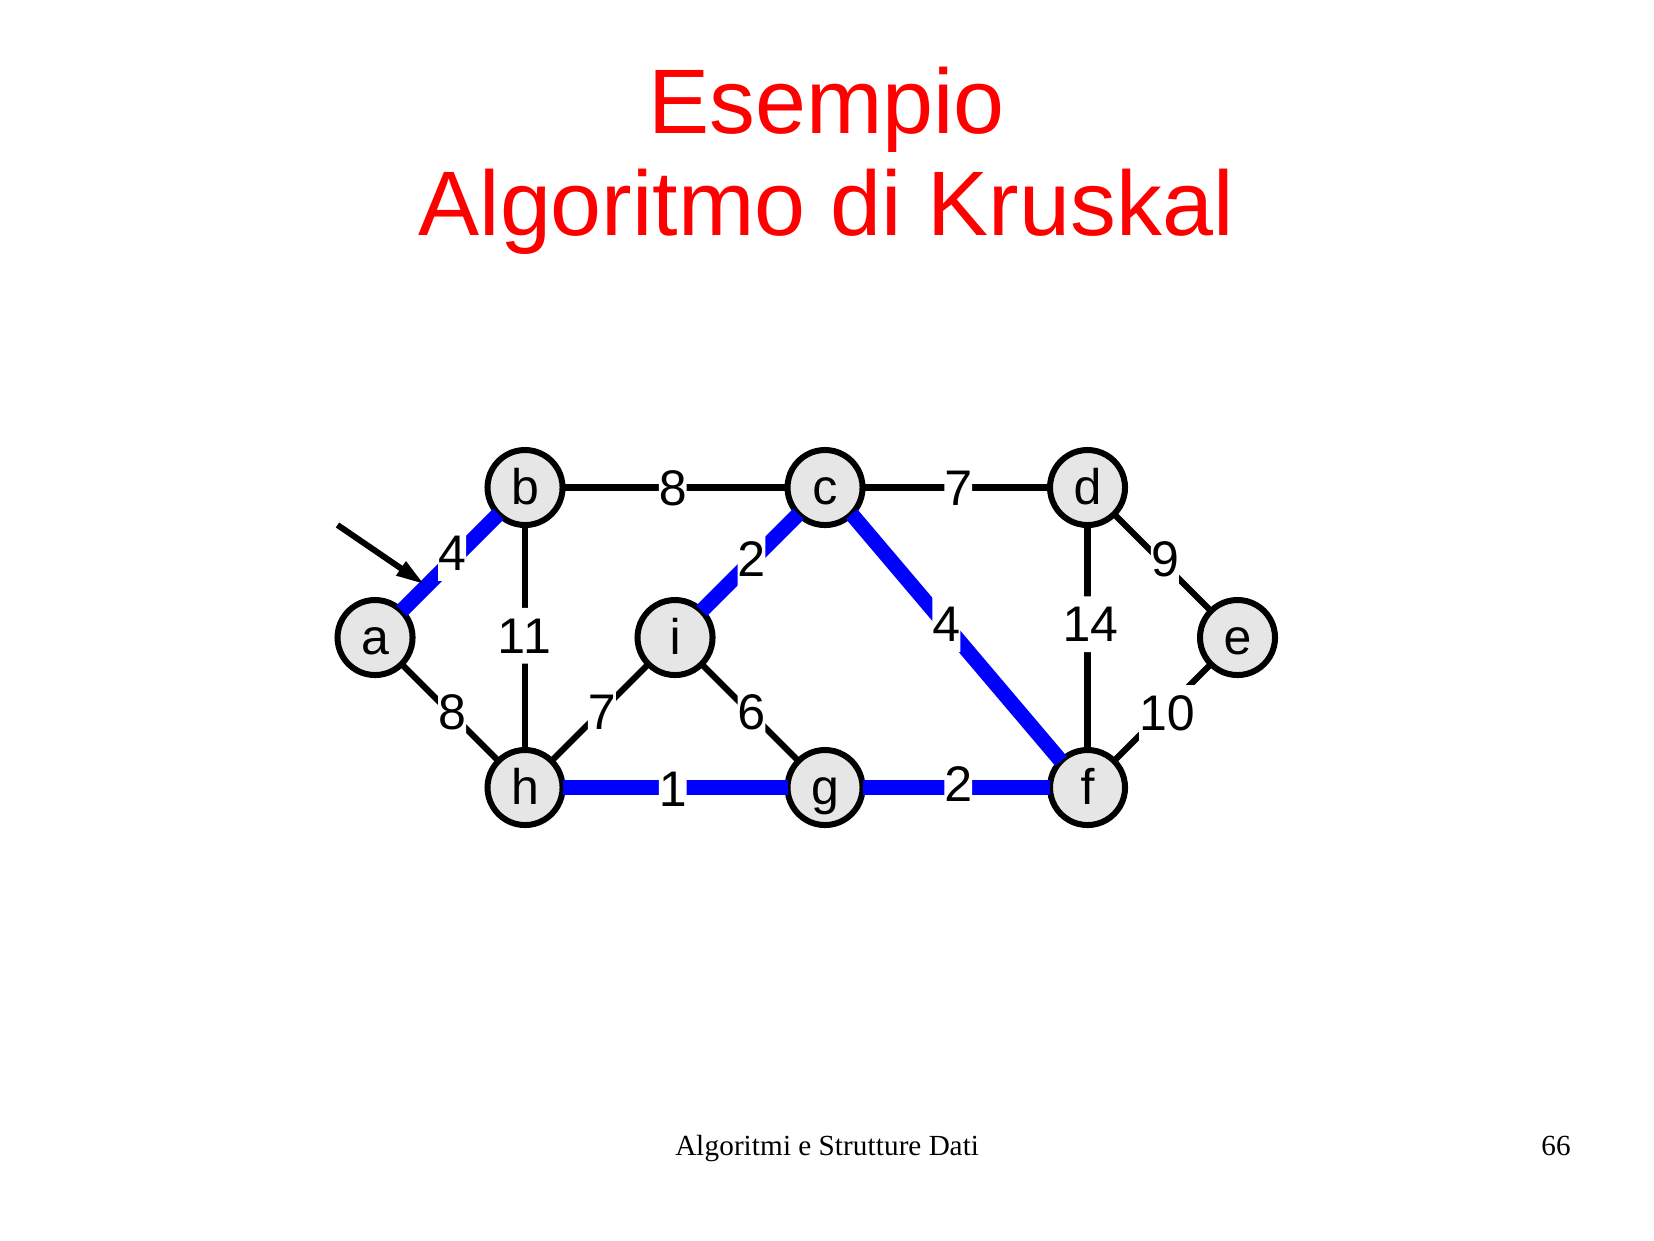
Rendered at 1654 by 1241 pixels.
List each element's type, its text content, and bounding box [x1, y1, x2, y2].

text_box 10 [1139, 685, 1195, 741]
text_box 11 [497, 607, 557, 664]
text_box 9 [1150, 531, 1179, 588]
text_box 2 [737, 531, 766, 588]
text_box 6 [737, 684, 766, 741]
text_box g [788, 750, 863, 826]
text_box 7 [944, 460, 973, 517]
text_box 8 [658, 460, 687, 516]
text_box 4 [932, 596, 961, 653]
text_box 8 [438, 684, 467, 741]
text_box c [787, 450, 863, 526]
text_box b [487, 450, 563, 525]
text_box a [337, 600, 413, 676]
text_box 7 [587, 684, 616, 741]
text_box h [487, 750, 563, 826]
text_box f [1050, 750, 1126, 826]
text_box d [1050, 450, 1126, 525]
text_box i [637, 600, 713, 676]
text_box 2 [944, 756, 973, 812]
text_box 1 [658, 761, 687, 818]
text_box e [1200, 600, 1276, 676]
text_box 14 [1062, 596, 1119, 653]
text_box 4 [438, 525, 467, 581]
title Esempio Algoritmo di Kruskal [82, 49, 1571, 257]
